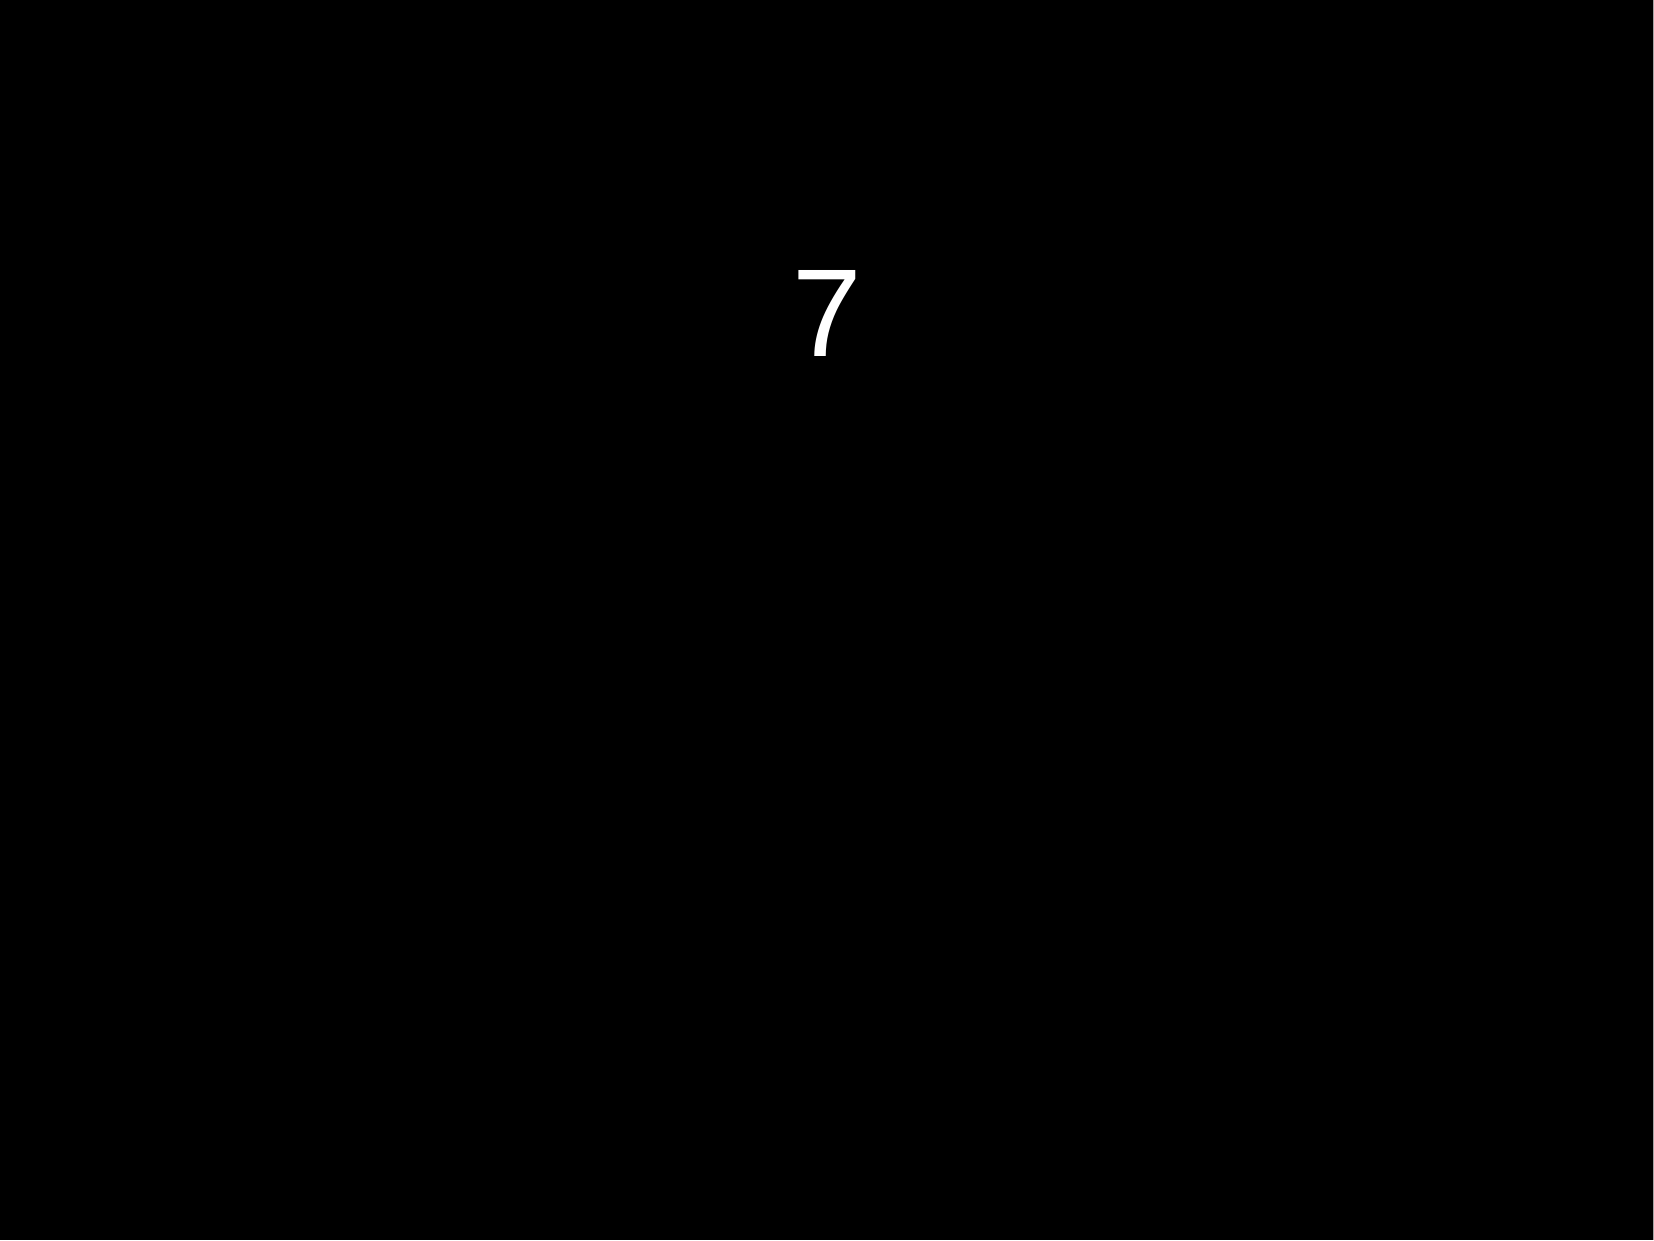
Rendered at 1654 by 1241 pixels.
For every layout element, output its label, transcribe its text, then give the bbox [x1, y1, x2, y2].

text_box 7 [0, 236, 1654, 391]
